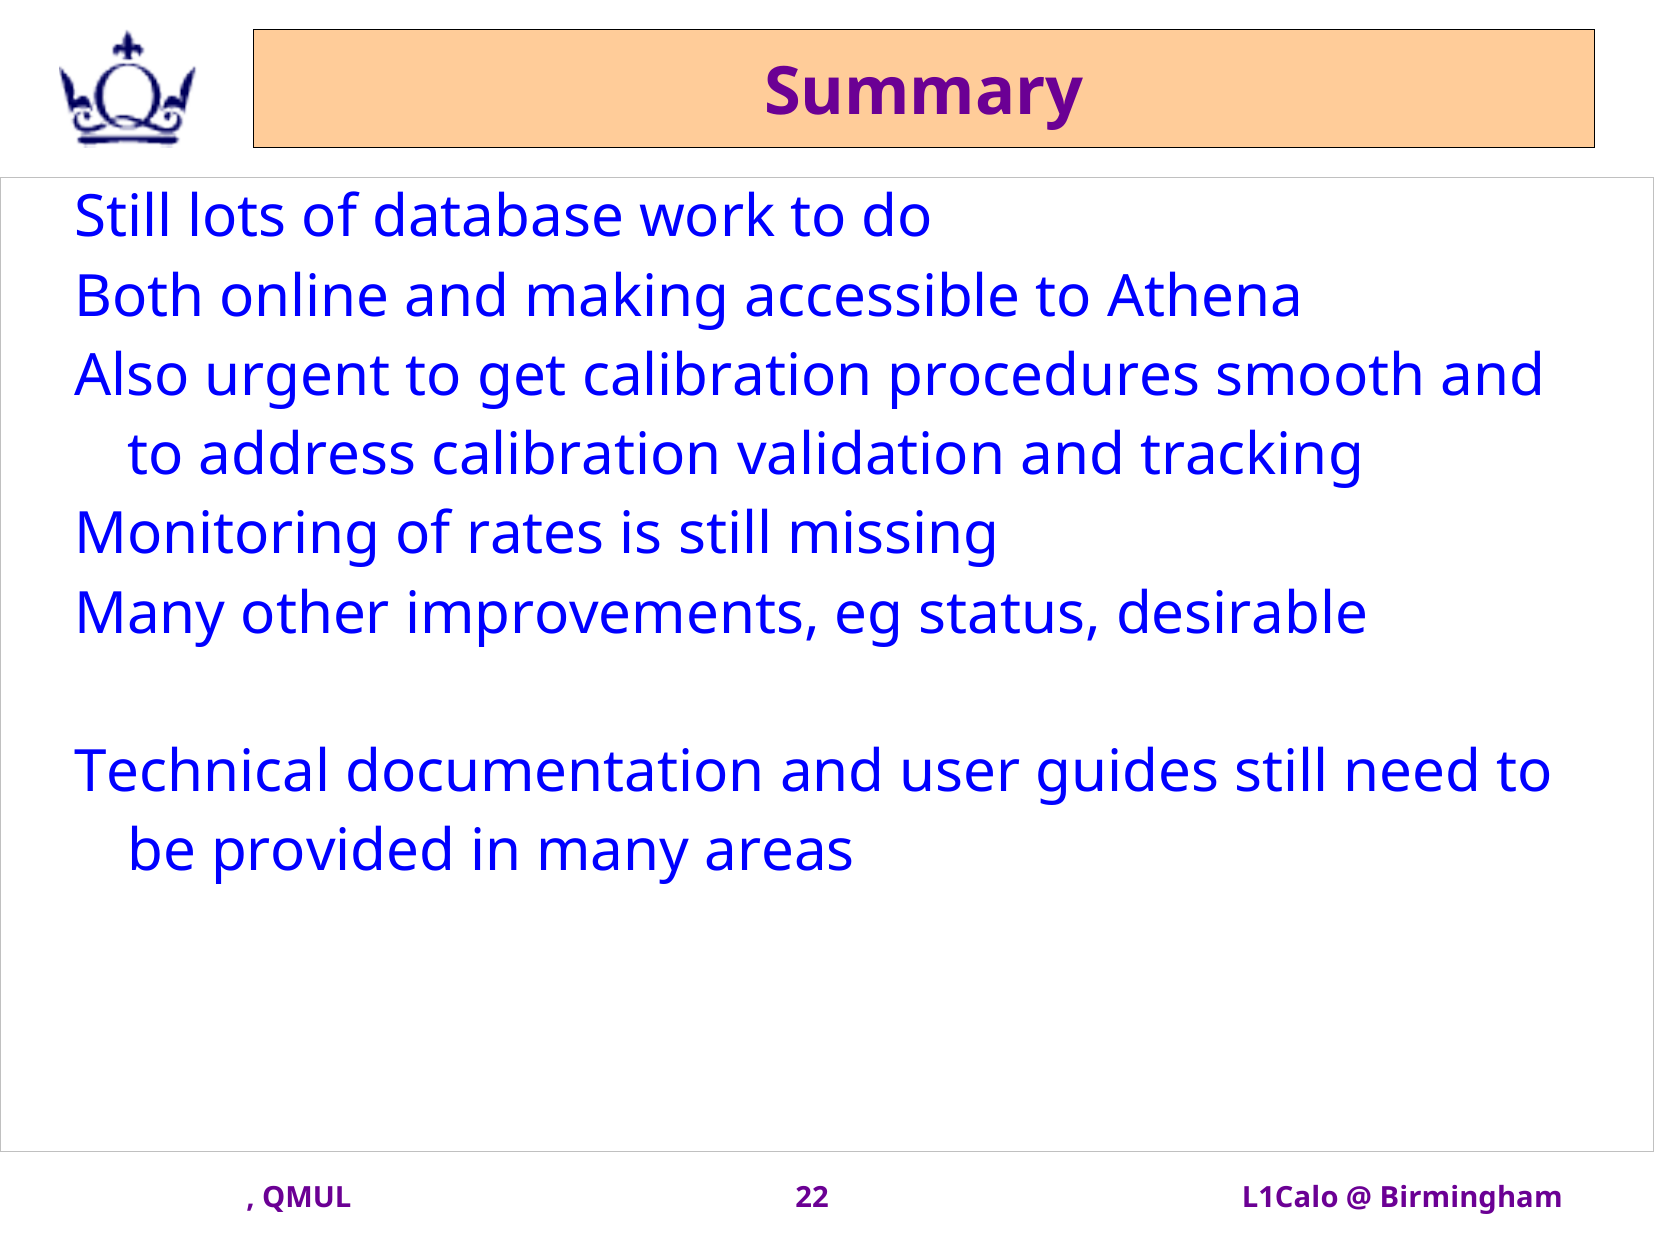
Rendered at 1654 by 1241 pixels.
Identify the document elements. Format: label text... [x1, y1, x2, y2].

title Summary [253, 29, 1595, 148]
list Still lots of database work to do Both online and making accessible to Athena Also urgent to get calibration procedures smooth and to address calibration validation and tracking Monitoring of rates is still missing Many other improvements, eg status, desirable Technical documentation and user guides still need to be provided in many areas [56, 174, 1600, 1094]
picture [59, 29, 200, 148]
